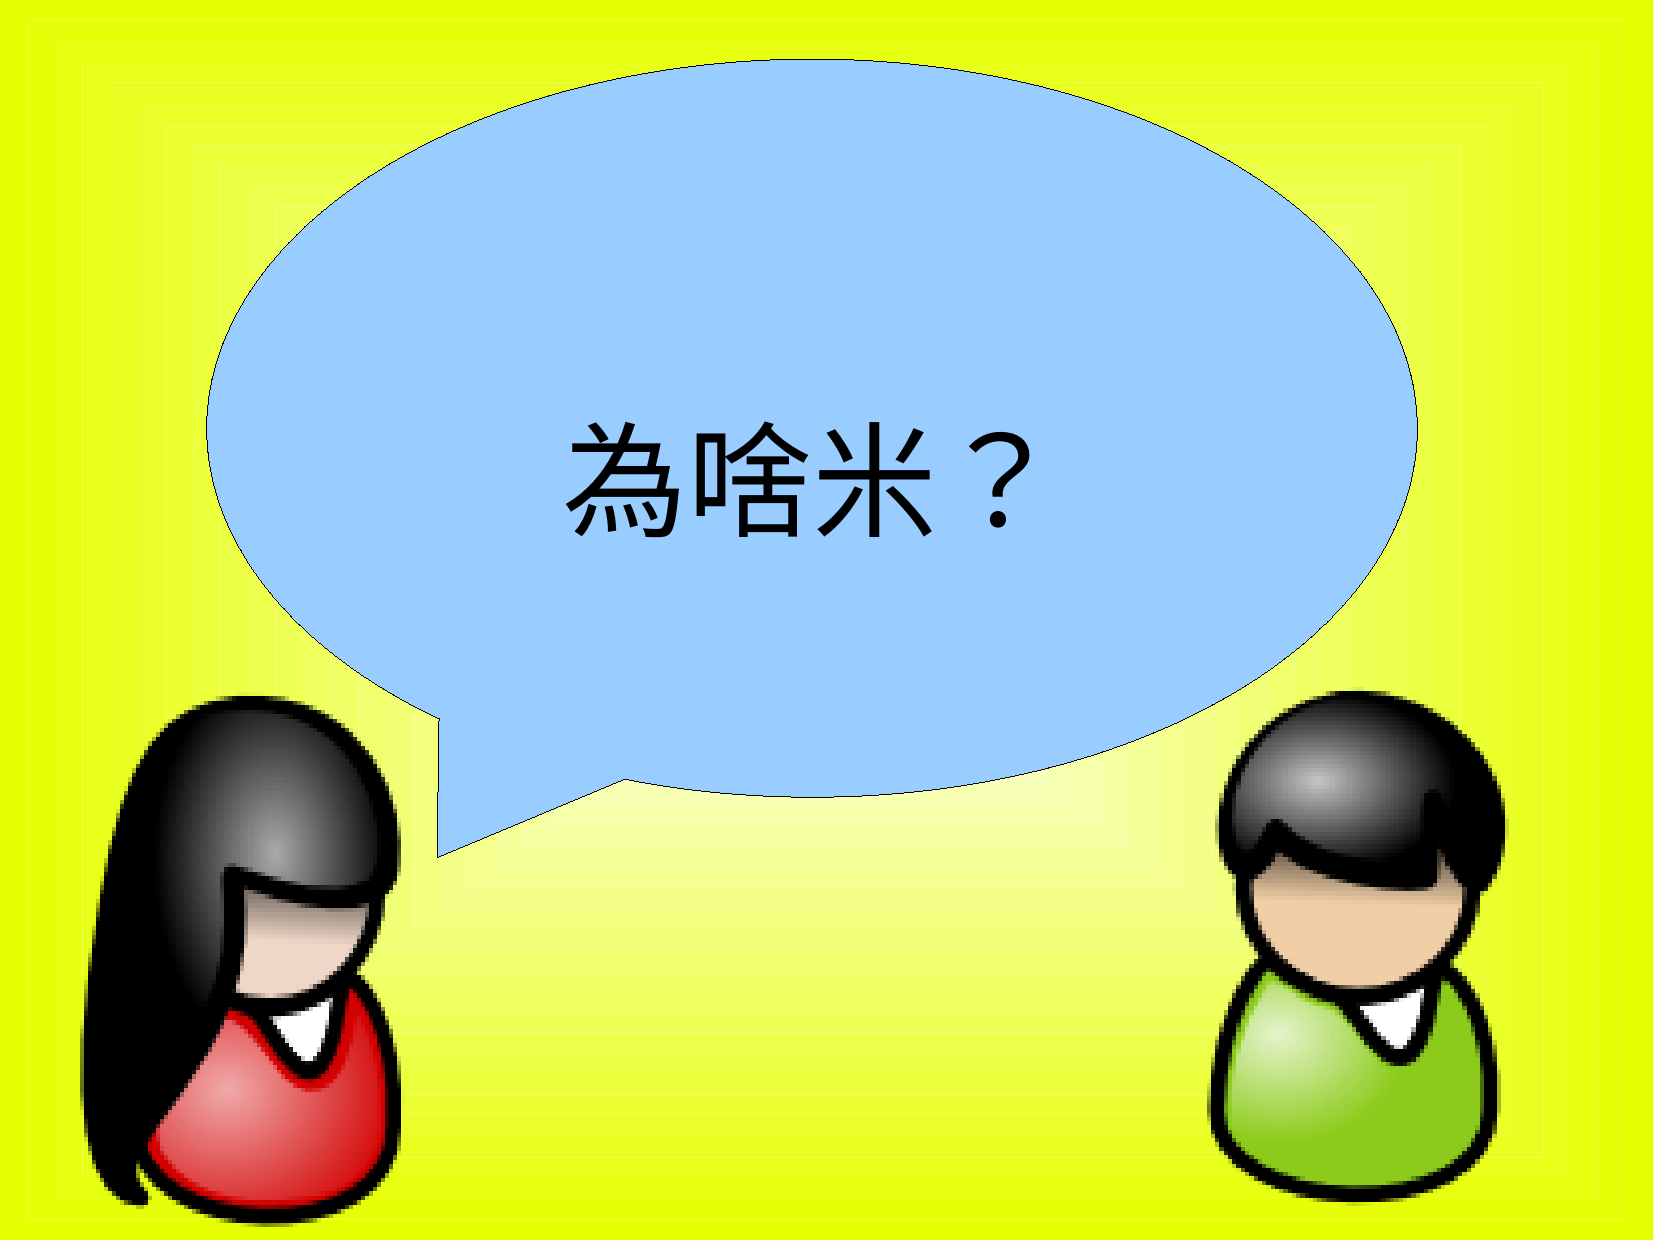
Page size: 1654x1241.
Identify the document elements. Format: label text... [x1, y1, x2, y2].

picture [1092, 679, 1625, 1211]
picture [0, 679, 502, 1241]
text_box 為啥米？ [206, 59, 1418, 858]
